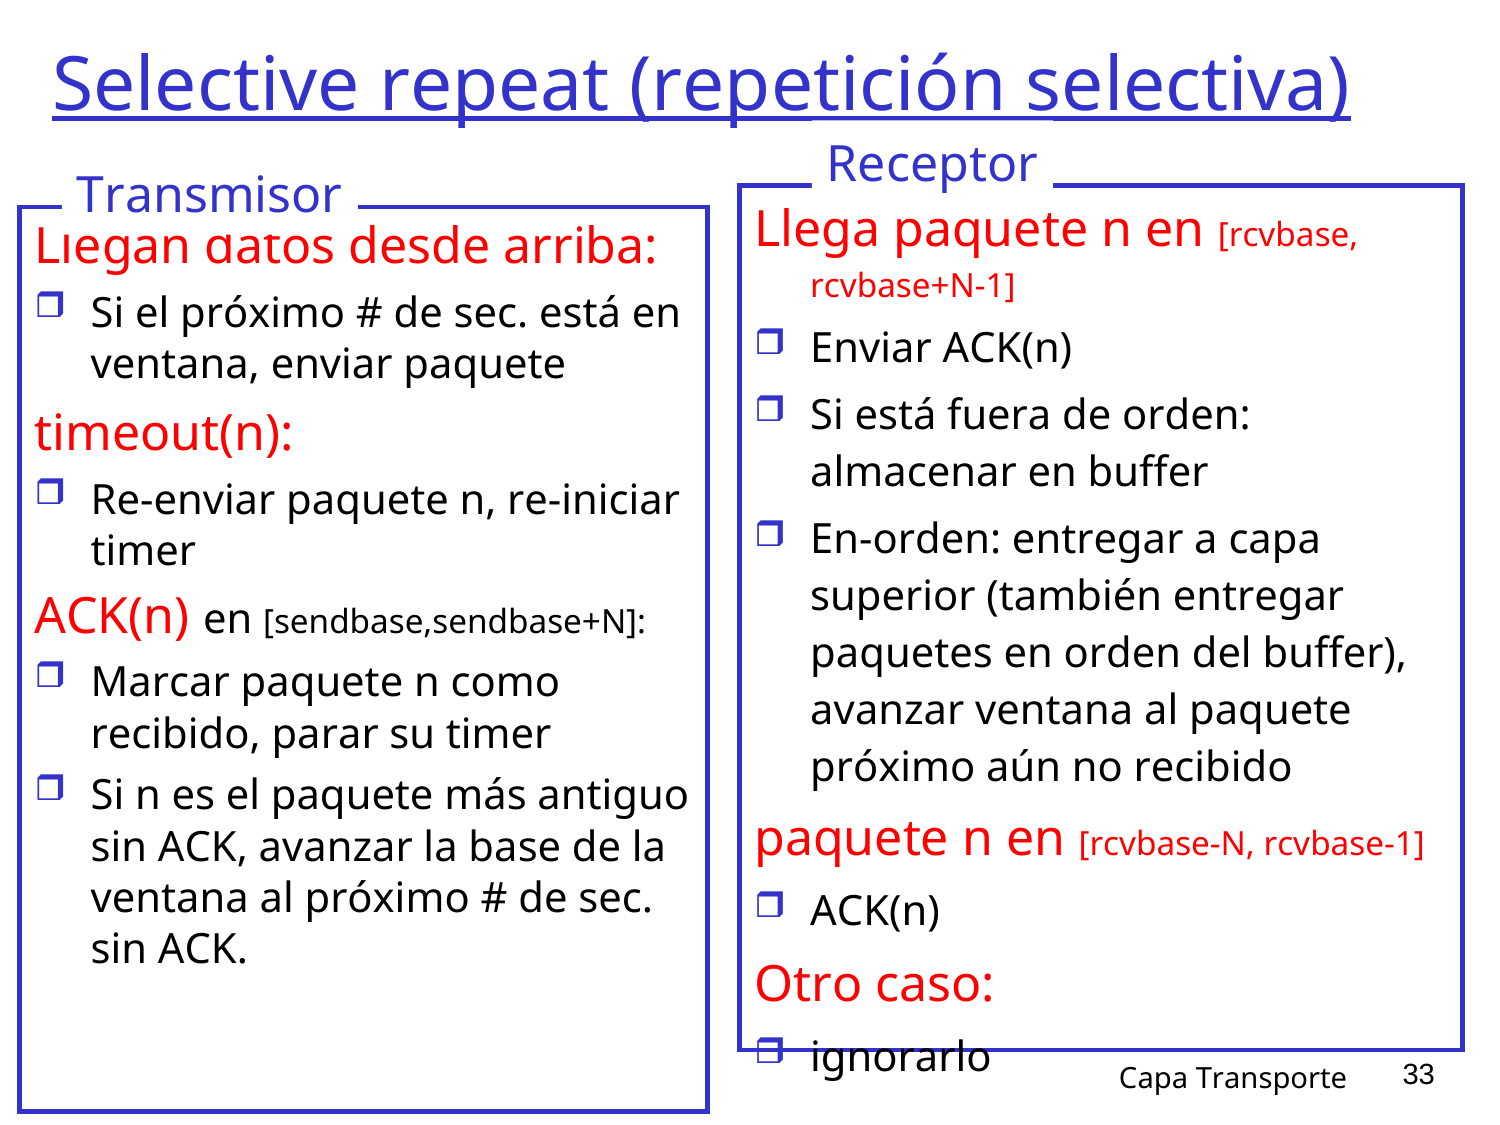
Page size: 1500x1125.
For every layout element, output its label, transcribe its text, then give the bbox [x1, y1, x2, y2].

text_box Transmisor [61, 150, 358, 235]
text_box Receptor [811, 120, 1053, 205]
list Llegan datos desde arriba: Si el próximo # de sec. está en ventana, enviar paquete timeout(n): Re-enviar paquete n, re-iniciar timer ACK(n) en [sendbase,sendbase+N]: Marcar paquete n como recibido, parar su timer Si n es el paquete más antiguo sin ACK, avanzar la base de la ventana al próximo # de sec. sin ACK. [19, 206, 708, 1112]
title Selective repeat (repetición selectiva)‏ [37, 11, 1500, 150]
text_box Llega paquete n en [rcvbase, rcvbase+N-1] Enviar ACK(n)‏ Si está fuera de orden: almacenar en buffer En-orden: entregar a capa superior (también entregar paquetes en orden del buffer), avanzar ventana al paquete próximo aún no recibido paquete n en [rcvbase-N, rcvbase-1] ACK(n)‏ Otro caso: ignorarlo [739, 185, 1463, 1051]
